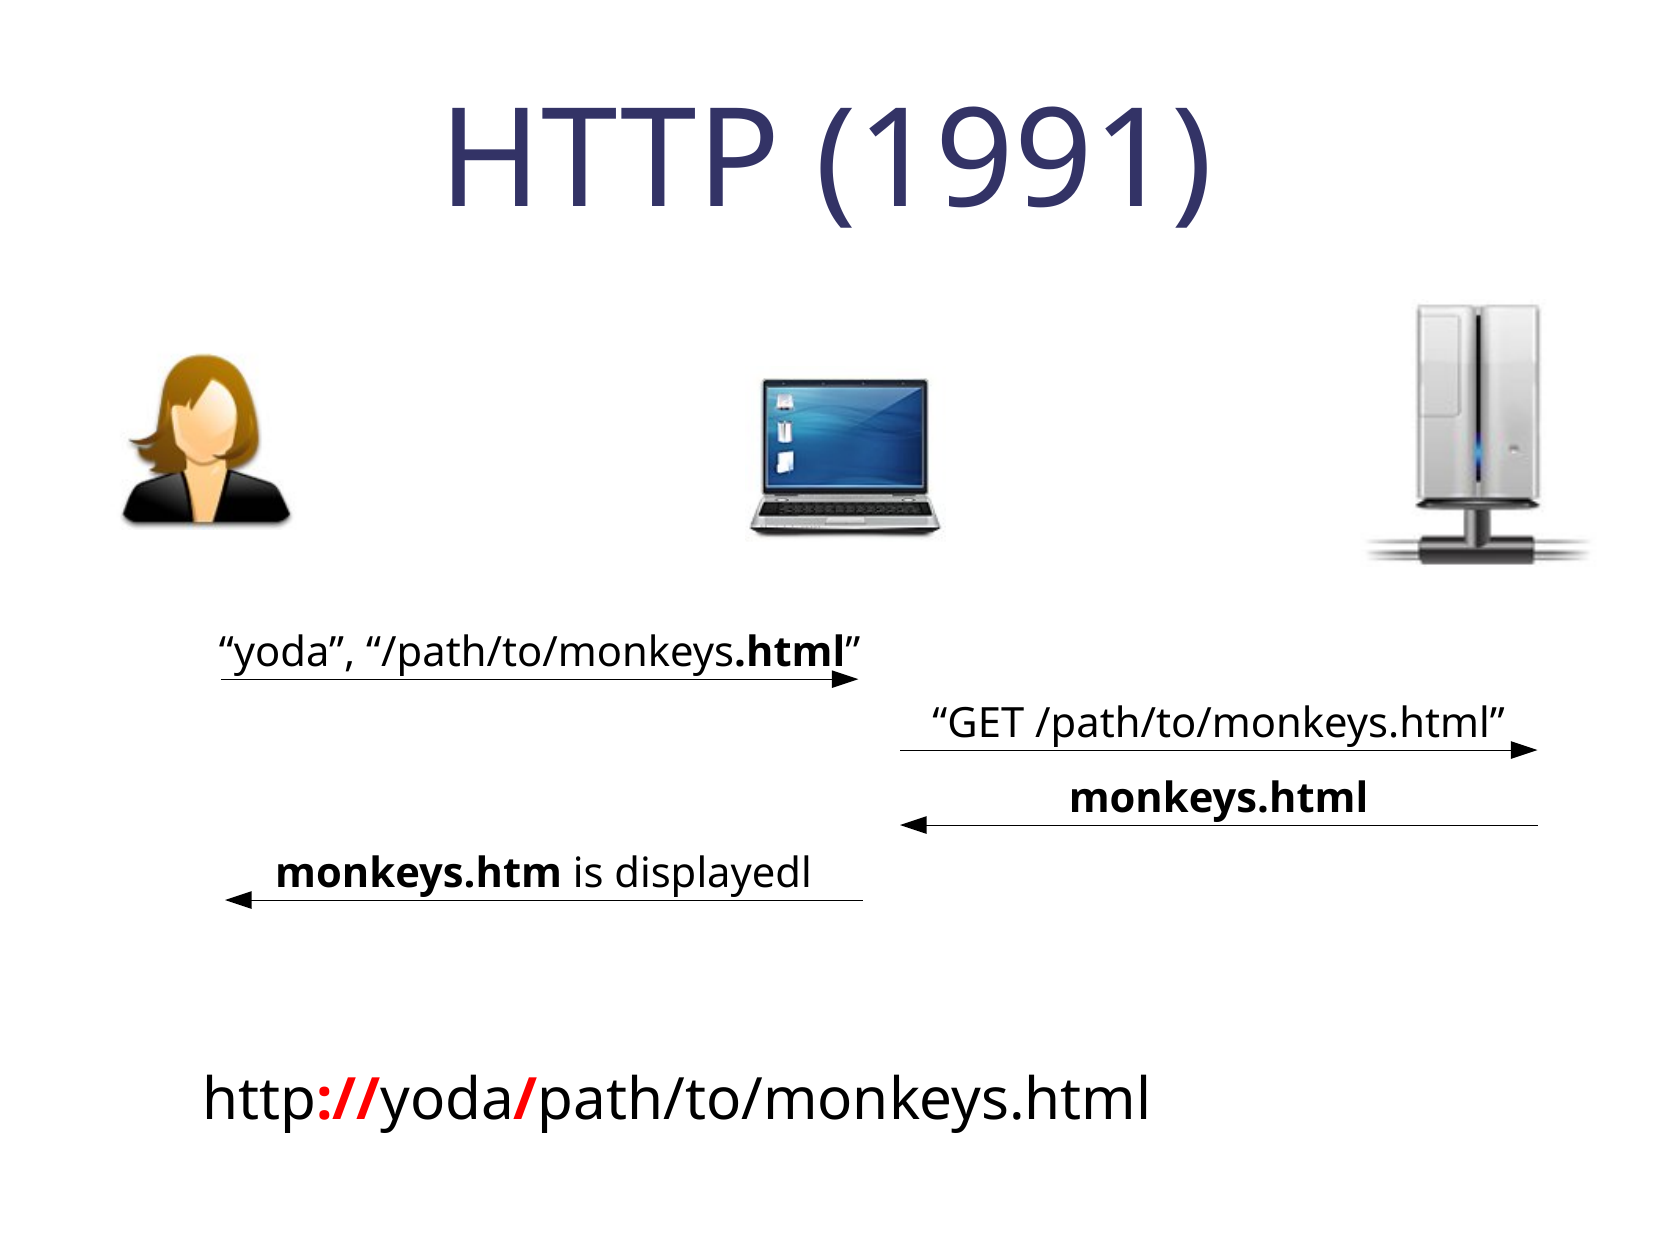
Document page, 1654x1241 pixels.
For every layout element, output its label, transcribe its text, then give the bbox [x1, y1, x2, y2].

picture [745, 366, 946, 567]
text_box http://yoda/path/to/monkeys.html [187, 1050, 1280, 1136]
picture [1345, 299, 1613, 567]
title HTTP (1991) [82, 56, 1571, 250]
picture [108, 329, 309, 530]
